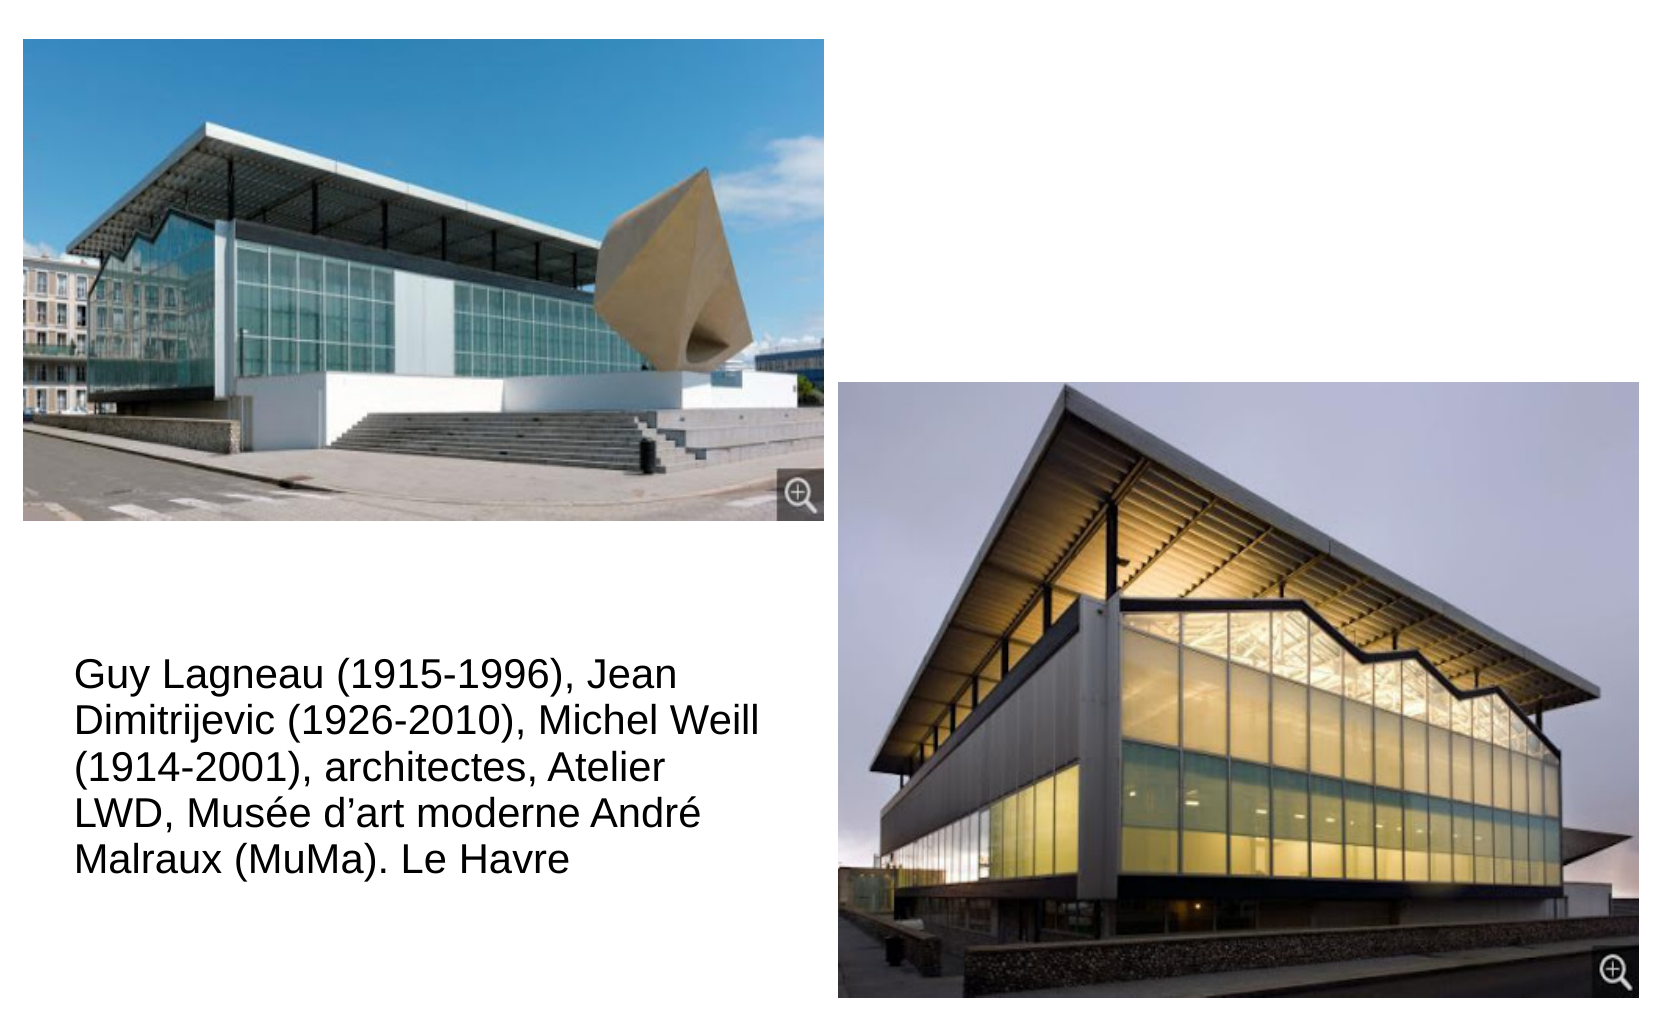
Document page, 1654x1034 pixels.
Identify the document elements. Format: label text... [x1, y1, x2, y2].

text_box Guy Lagneau (1915-1996), Jean Dimitrijevic (1926-2010), Michel Weill (1914-2001), architectes, Atelier LWD, Musée d’art moderne André Malraux (MuMa). Le Havre [59, 642, 784, 893]
picture [838, 382, 1639, 998]
picture [23, 39, 824, 521]
